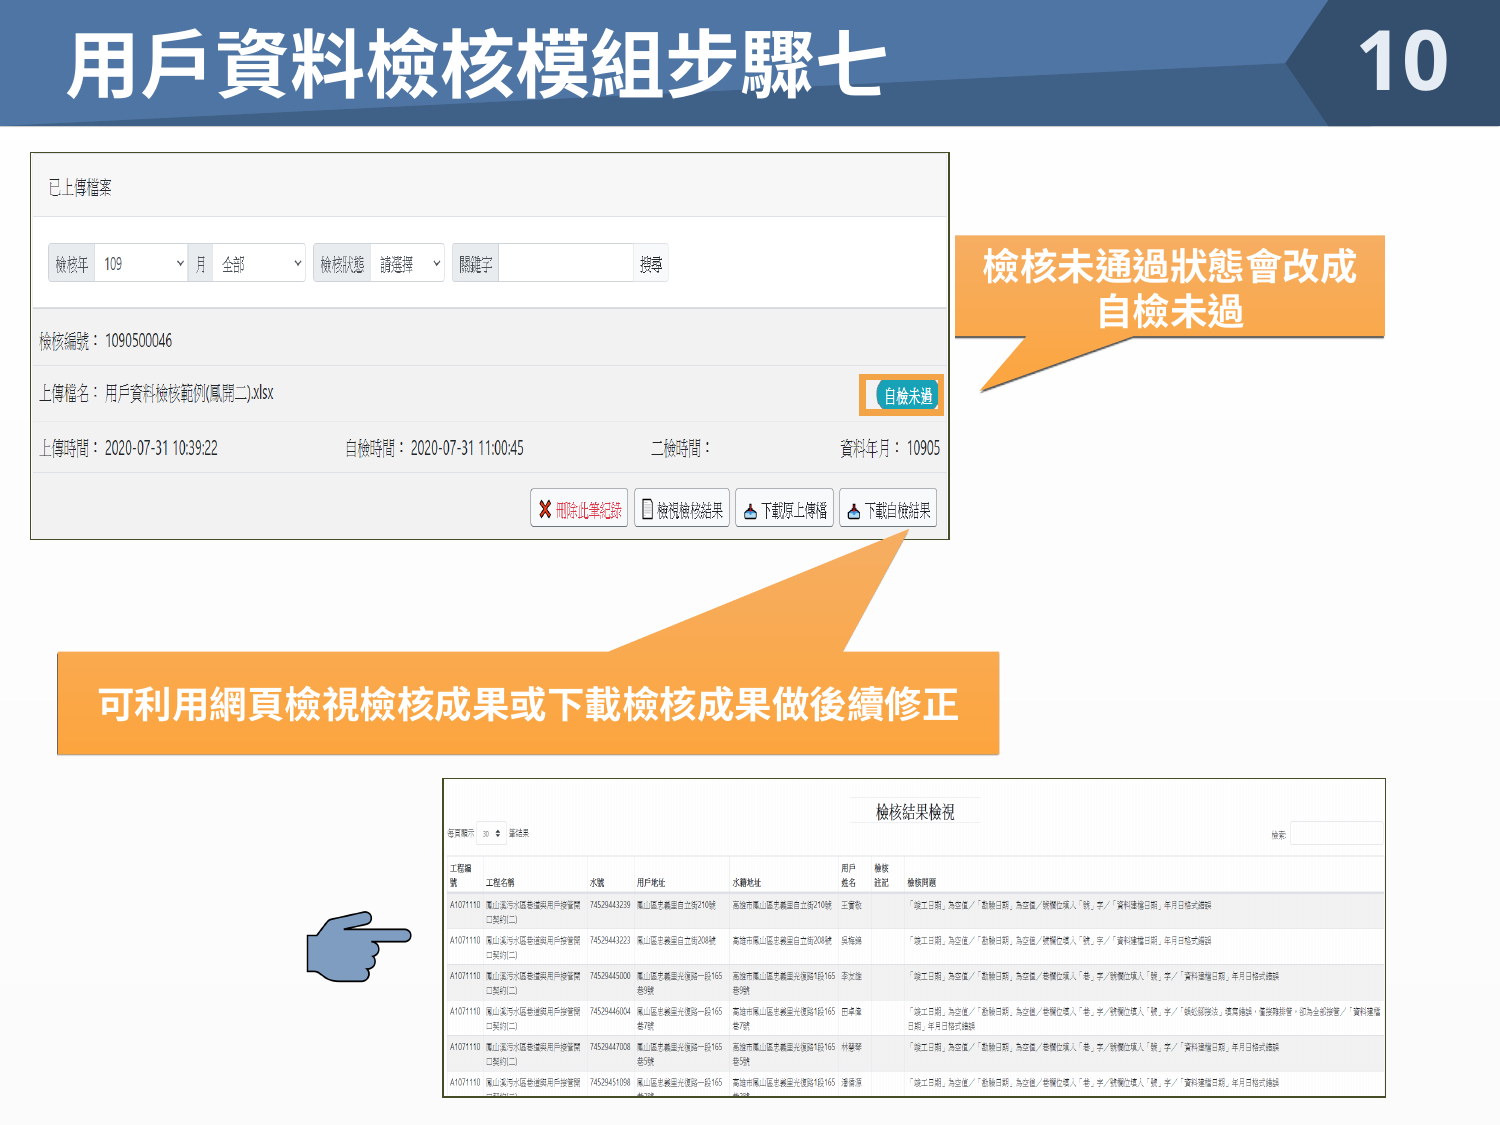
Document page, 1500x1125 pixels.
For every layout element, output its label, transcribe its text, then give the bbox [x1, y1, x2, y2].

text_box 可利用網頁檢視檢核成果或下載檢核成果做後續修正 [57, 528, 1000, 755]
picture [443, 779, 1385, 1097]
text_box 用戶資料檢核模組步驟七 [50, 9, 1282, 116]
text_box 10 [1340, 0, 1500, 116]
picture [300, 887, 418, 1006]
picture [31, 153, 949, 539]
text_box 檢核未通過狀態會改成自檢未過 [955, 235, 1385, 392]
